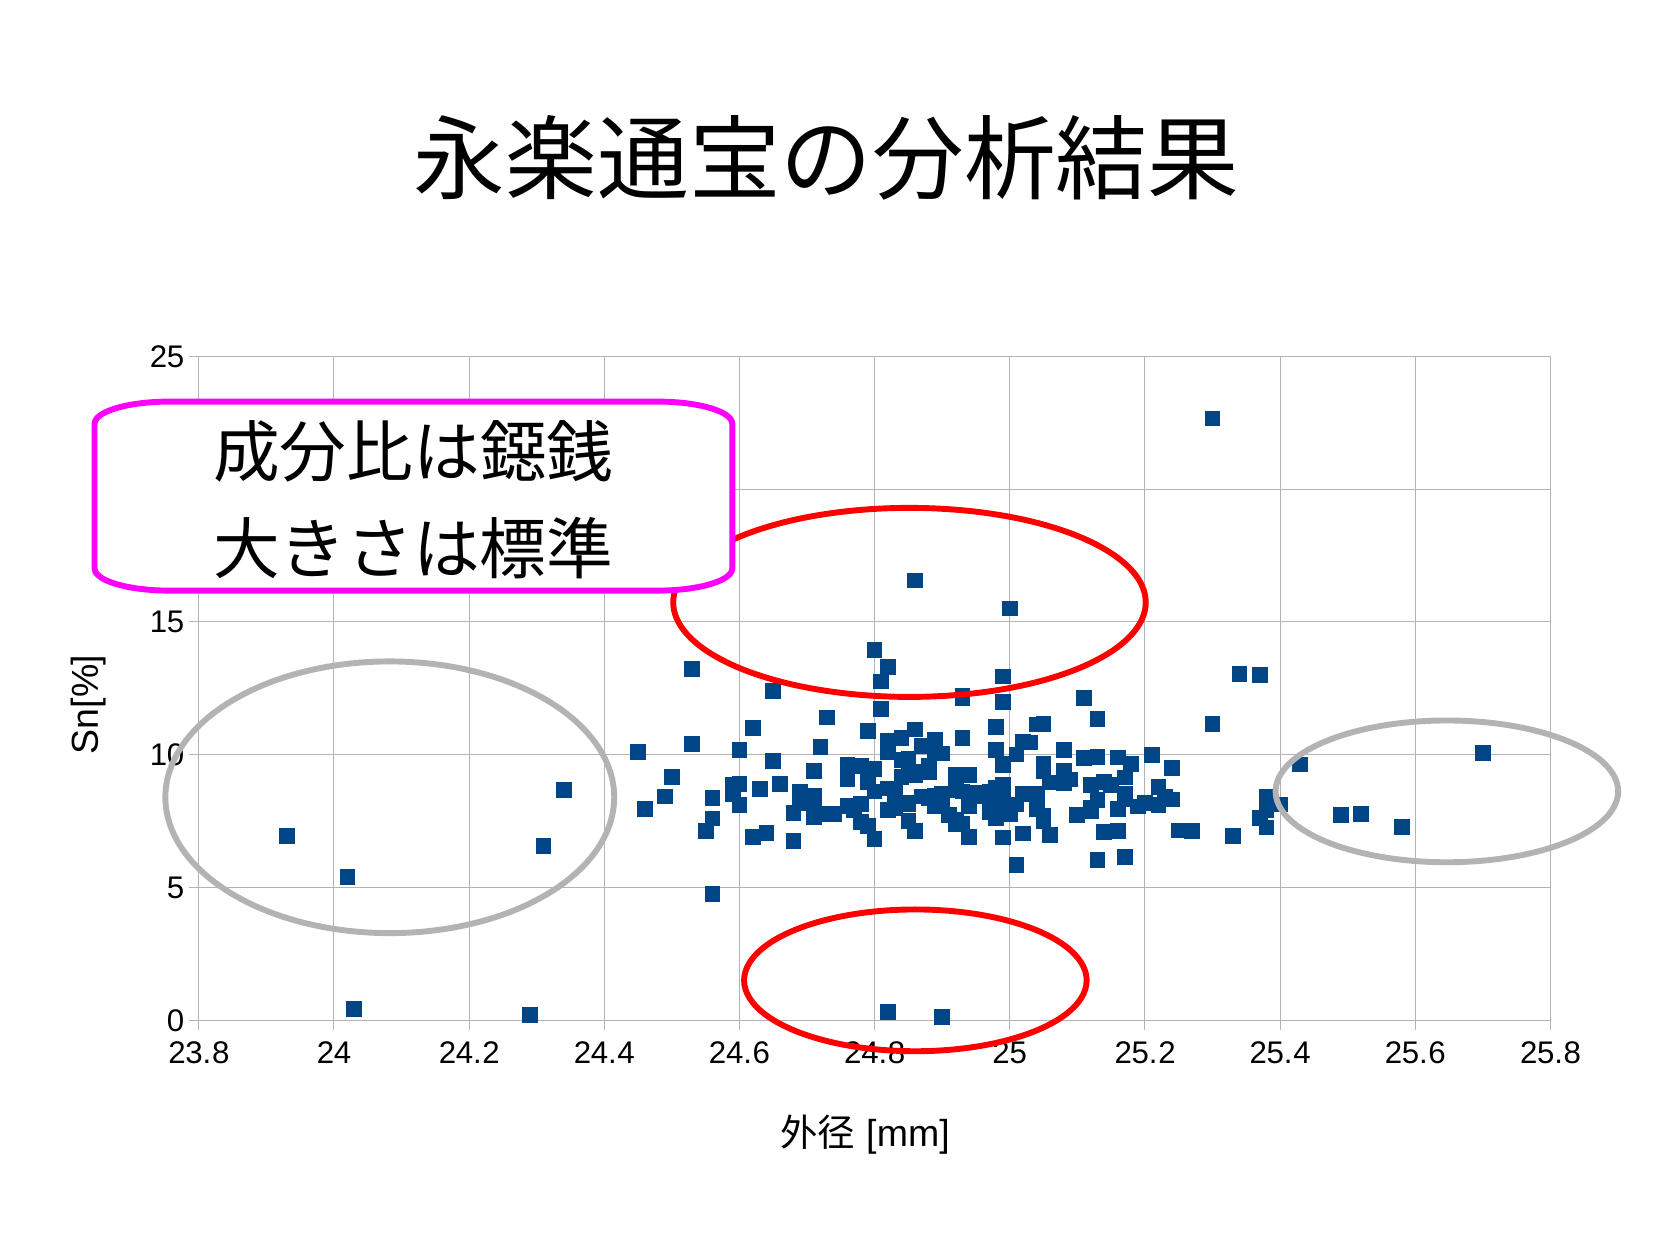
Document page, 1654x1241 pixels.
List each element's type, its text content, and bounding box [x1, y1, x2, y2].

title 永楽通宝の分析結果 [82, 49, 1571, 249]
text_box 成分比は鐚銭 大きさは標準 [94, 401, 733, 591]
chart [5, 249, 1636, 1241]
